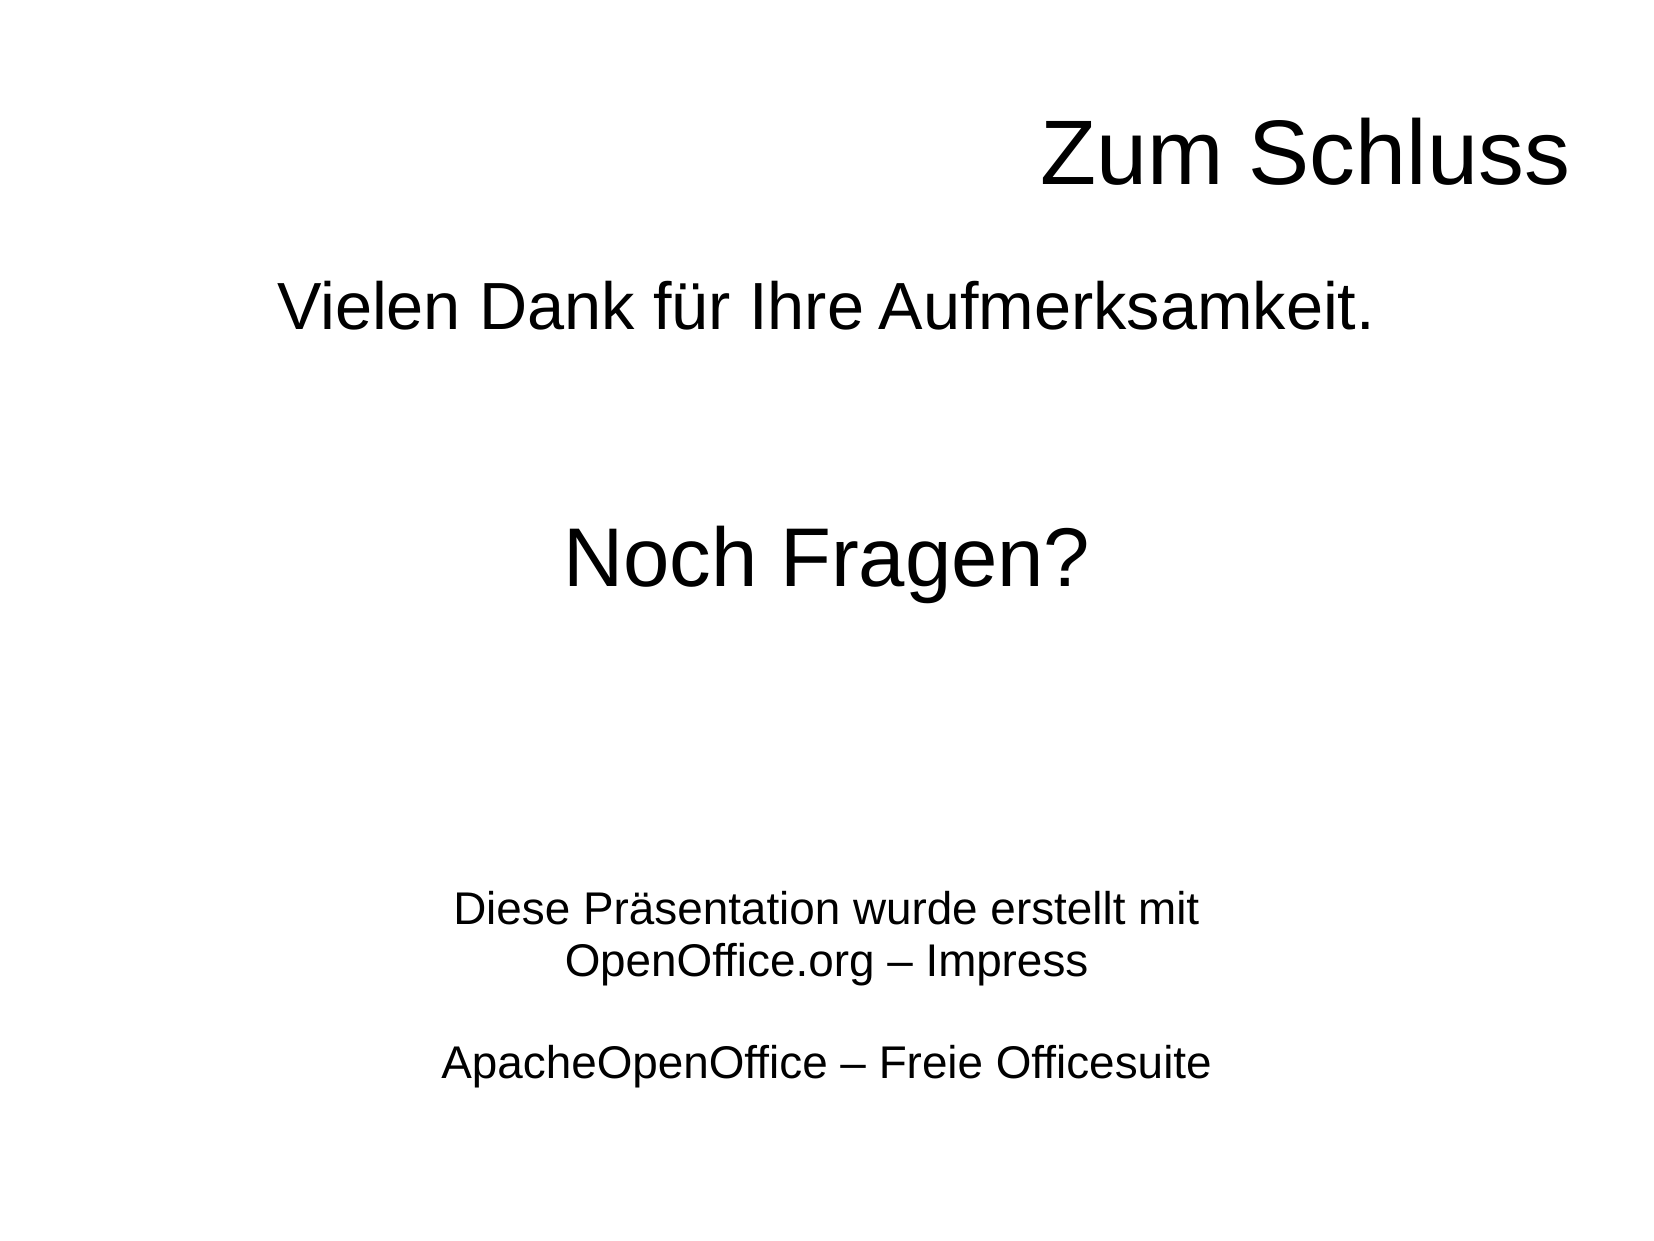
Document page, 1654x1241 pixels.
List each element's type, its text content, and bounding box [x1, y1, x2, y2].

subtitle Vielen Dank für Ihre Aufmerksamkeit. Noch Fragen? Diese Präsentation wurde erstellt mit OpenOffice.org – Impress ApacheOpenOffice – Freie Officesuite [82, 268, 1571, 1131]
title Zum Schluss [82, 56, 1571, 250]
